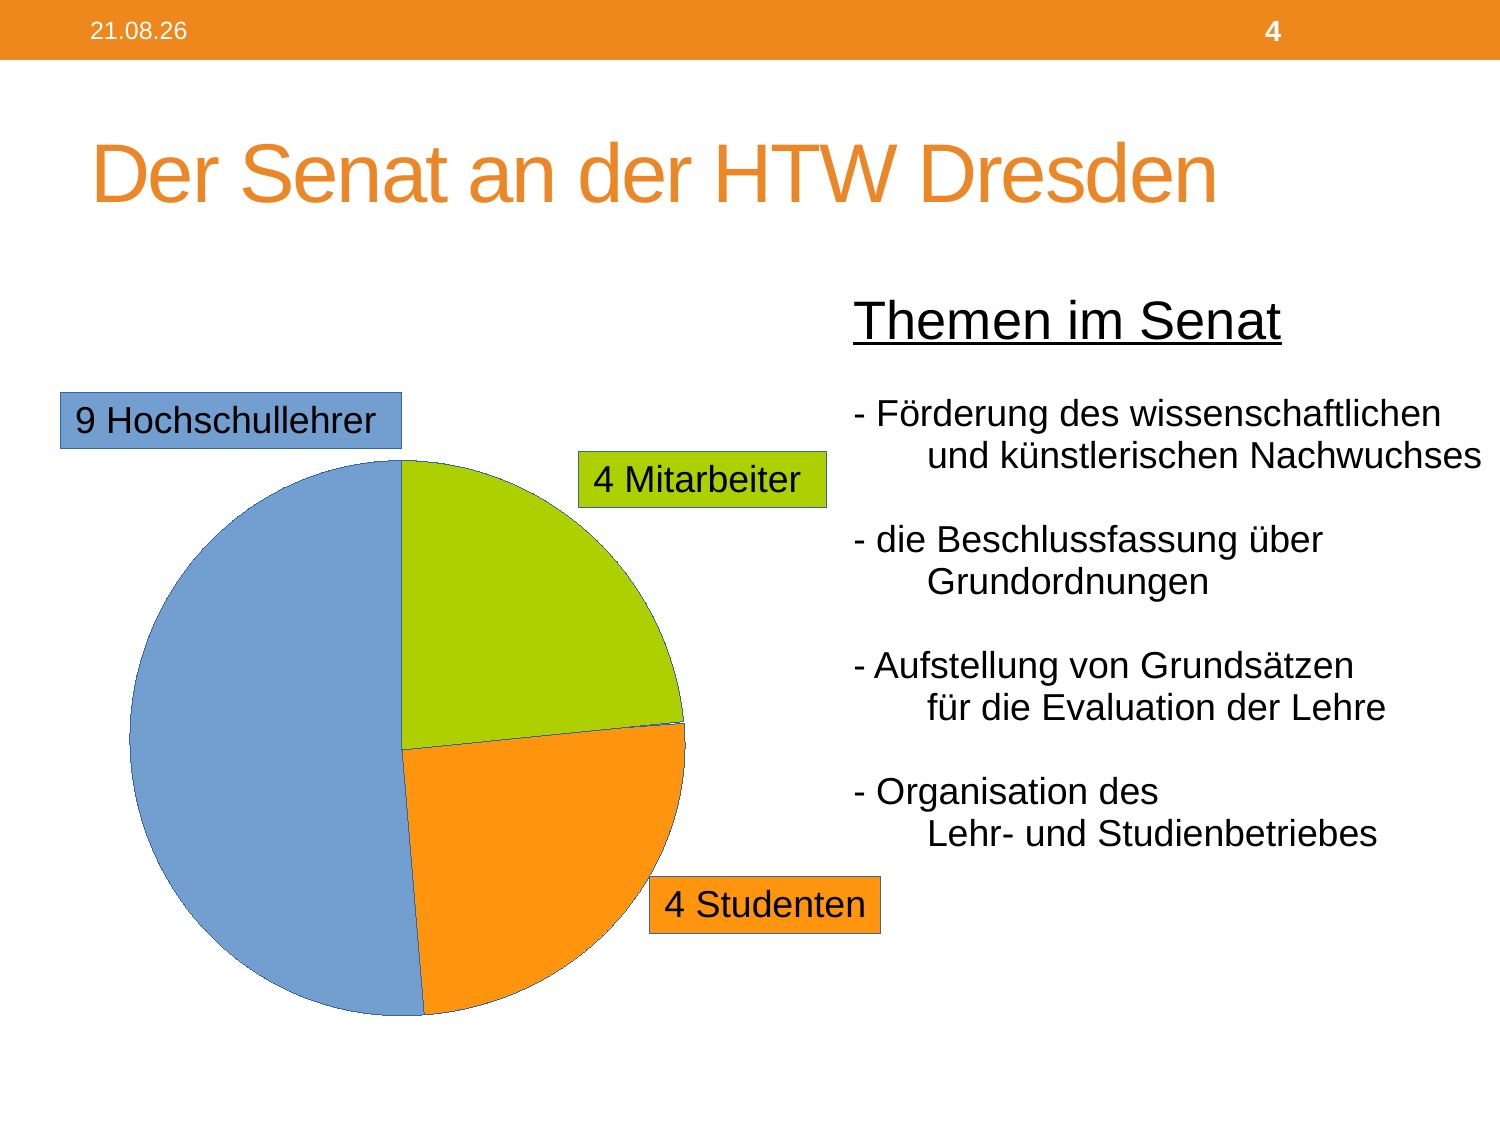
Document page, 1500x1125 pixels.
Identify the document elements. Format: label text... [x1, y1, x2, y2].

slide_number 03.10.16 [75, 3, 550, 57]
slide_number <Foliennummer> [1250, 3, 1425, 57]
text_box Themen im Senat - Förderung des wissenschaftlichen und künstlerischen Nachwuchses - die Beschlussfassung über Grundordnungen - Aufstellung von Grundsätzen für die Evaluation der Lehre - Organisation des Lehr- und Studienbetriebes [838, 282, 1498, 863]
text_box 4 Mitarbeiter [578, 451, 827, 508]
title Der Senat an der HTW Dresden [75, 87, 1425, 250]
text_box [129, 460, 686, 1016]
text_box 4 Studenten [649, 876, 881, 934]
text_box 9 Hochschullehrer [60, 392, 402, 449]
